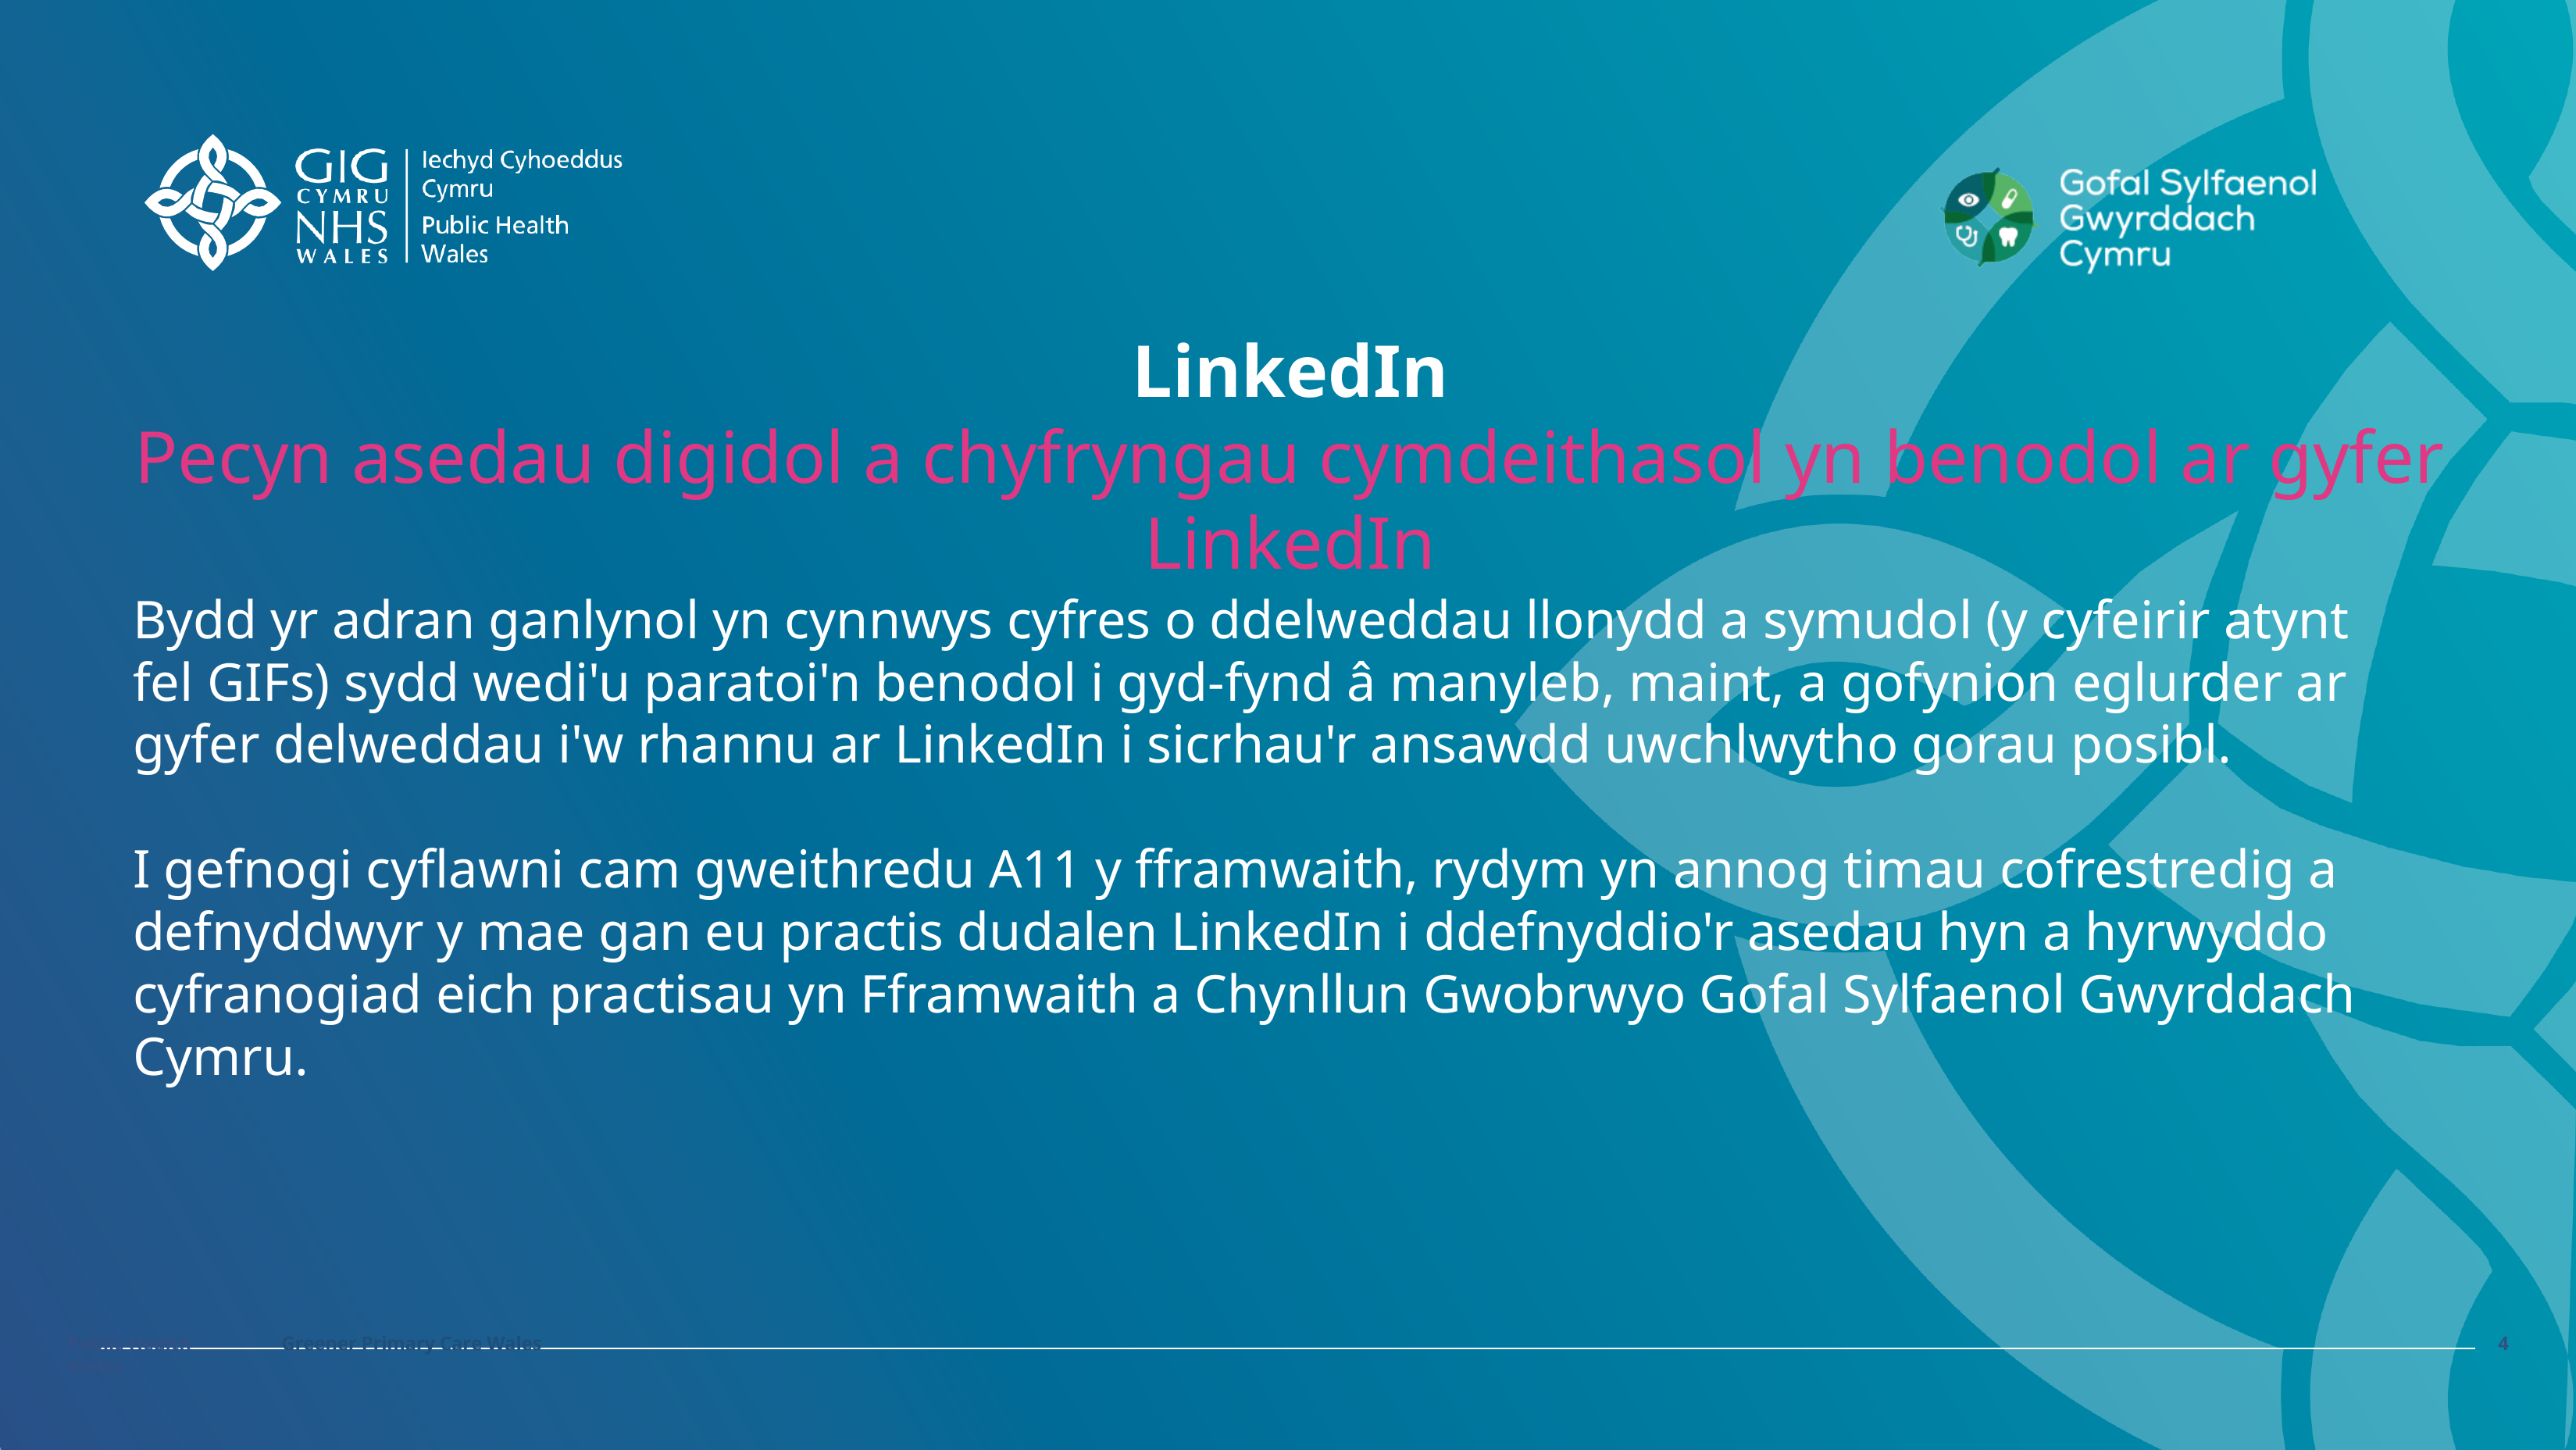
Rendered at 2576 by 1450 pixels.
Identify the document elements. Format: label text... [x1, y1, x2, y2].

title LinkedIn Pecyn asedau digidol a chyfryngau cymdeithasol yn benodol ar gyfer LinkedIn [133, 323, 2494, 587]
text_box Greener Primary Care Wales [280, 1331, 554, 1355]
text_box Bydd yr adran ganlynol yn cynnwys cyfres o ddelweddau llonydd a symudol (y cyfeirir atynt fel GIFs) sydd wedi'u paratoi'n benodol i gyd-fynd â manyleb, maint, a gofynion eglurder ar gyfer delweddau i'w rhannu ar LinkedIn i sicrhau'r ansawdd uwchlwytho gorau posibl. I gefnogi cyflawni cam gweithredu A11 y fframwaith, rydym yn annog timau cofrestredig a defnyddwyr y mae gan eu practis dudalen LinkedIn i ddefnyddio'r asedau hyn a hyrwyddo cyfranogiad eich practisau yn Fframwaith a Chynllun Gwobrwyo Gofal Sylfaenol Gwyrddach Cymru. [133, 584, 2372, 1138]
text_box [2493, 1331, 2516, 1356]
text_box Public Health Wales [65, 1331, 248, 1356]
picture [1883, 110, 2372, 324]
